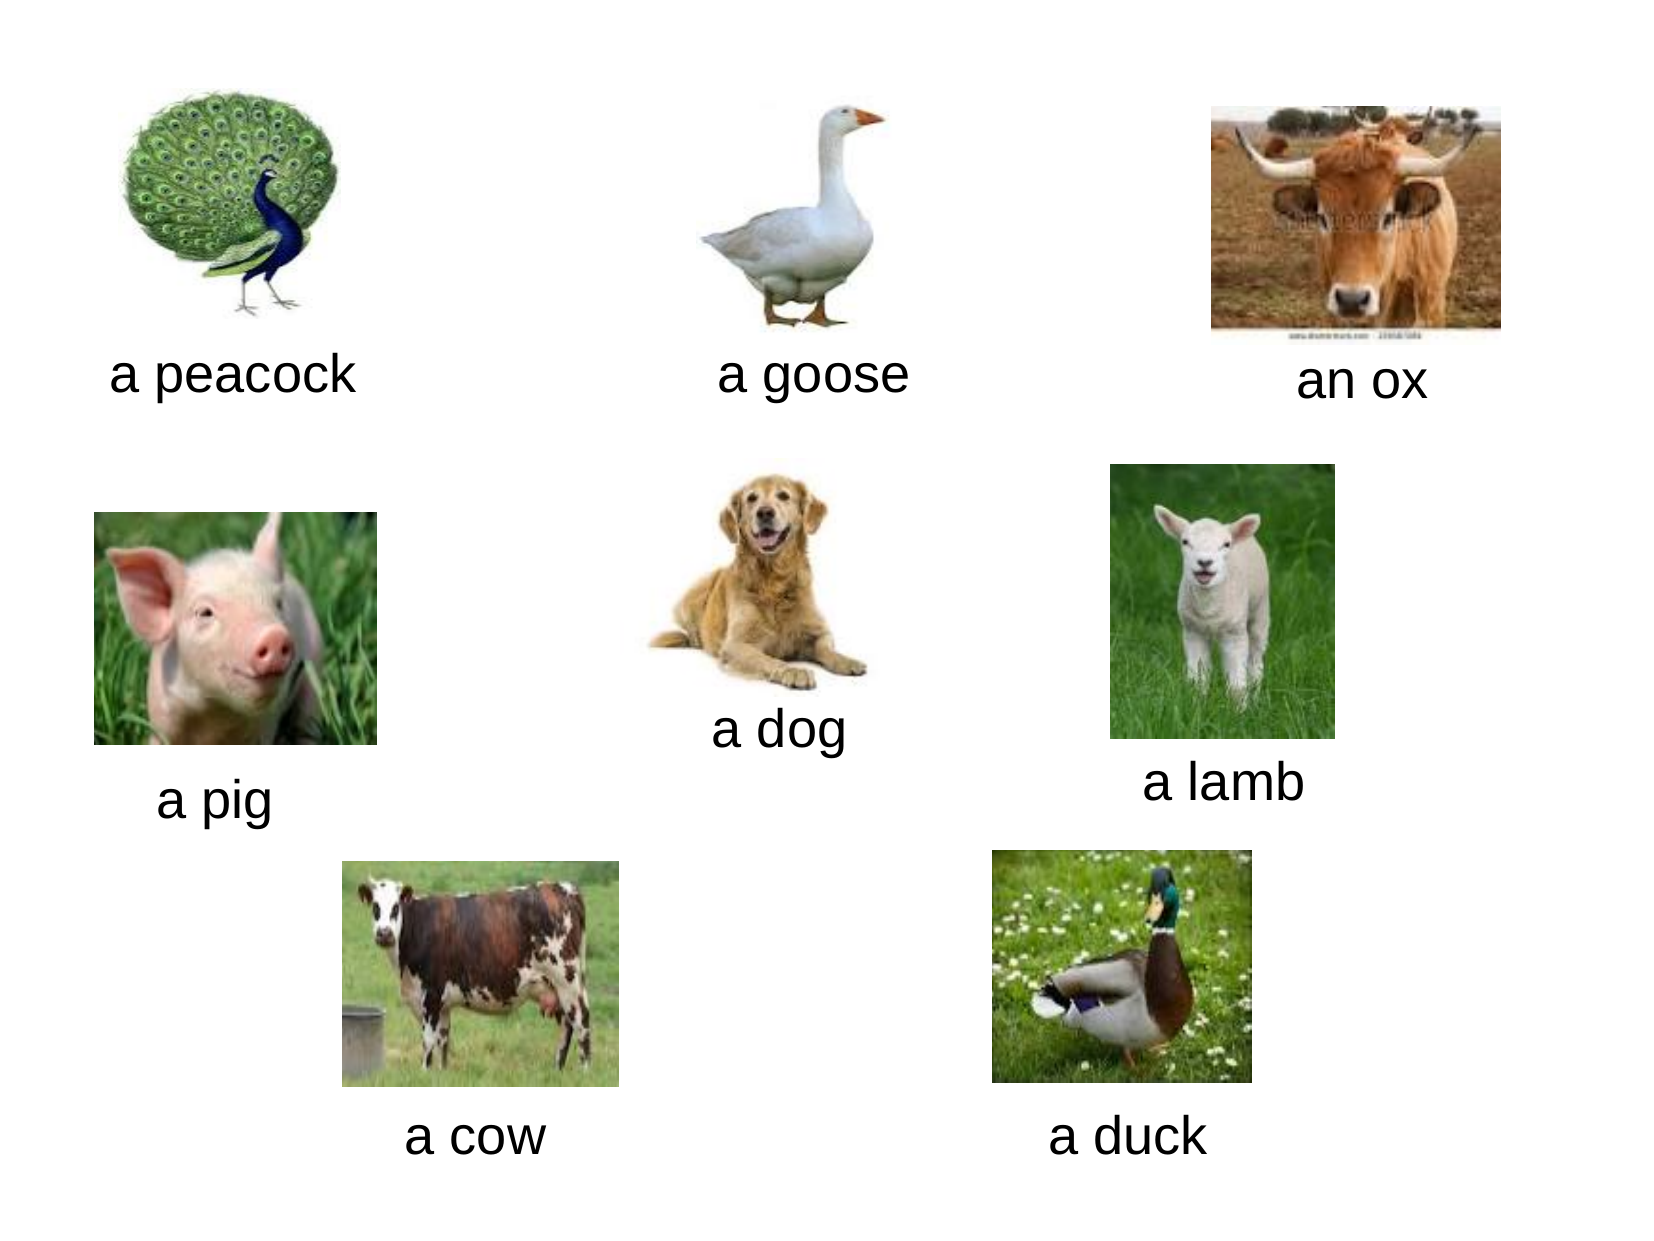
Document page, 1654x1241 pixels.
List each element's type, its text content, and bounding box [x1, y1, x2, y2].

text_box a lamb [1127, 744, 1321, 820]
text_box a dog [696, 690, 862, 767]
text_box a goose [702, 336, 926, 412]
picture [620, 458, 910, 697]
picture [342, 861, 619, 1087]
text_box a peacock [94, 336, 371, 412]
text_box a pig [141, 761, 289, 838]
picture [1110, 464, 1335, 739]
picture [118, 88, 341, 319]
text_box an ox [1281, 342, 1444, 418]
text_box a duck [1033, 1098, 1223, 1174]
picture [94, 512, 377, 745]
picture [696, 82, 898, 343]
picture [1211, 106, 1501, 345]
text_box a cow [389, 1098, 561, 1174]
picture [992, 850, 1252, 1083]
